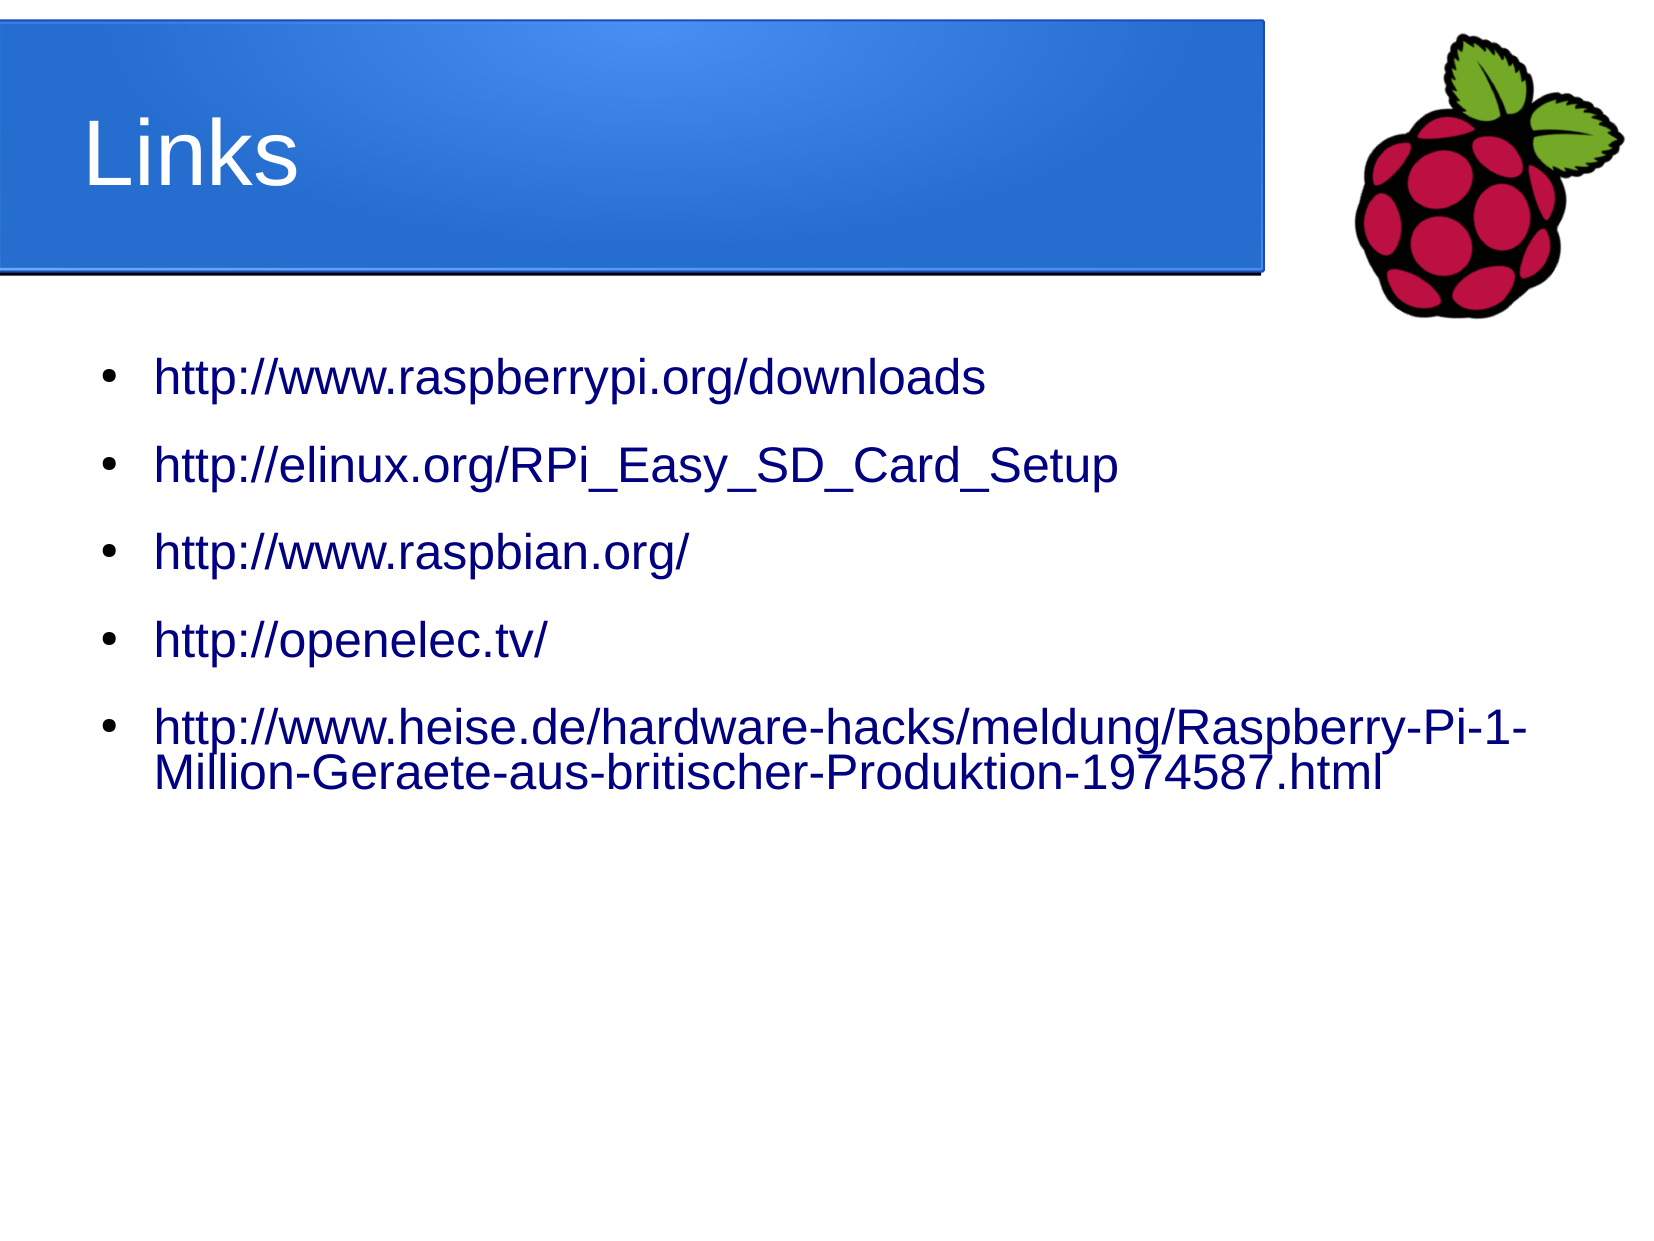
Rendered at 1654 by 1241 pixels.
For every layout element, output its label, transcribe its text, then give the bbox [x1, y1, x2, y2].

list http://www.raspberrypi.org/downloads http://elinux.org/RPi_Easy_SD_Card_Setup http://www.raspbian.org/ http://openelec.tv/ http://www.heise.de/hardware-hacks/meldung/Raspberry-Pi-1-Million-Geraete-aus-britischer-Produktion-1974587.html [82, 349, 1538, 1069]
title Links [82, 49, 1250, 257]
picture [1305, 15, 1642, 370]
